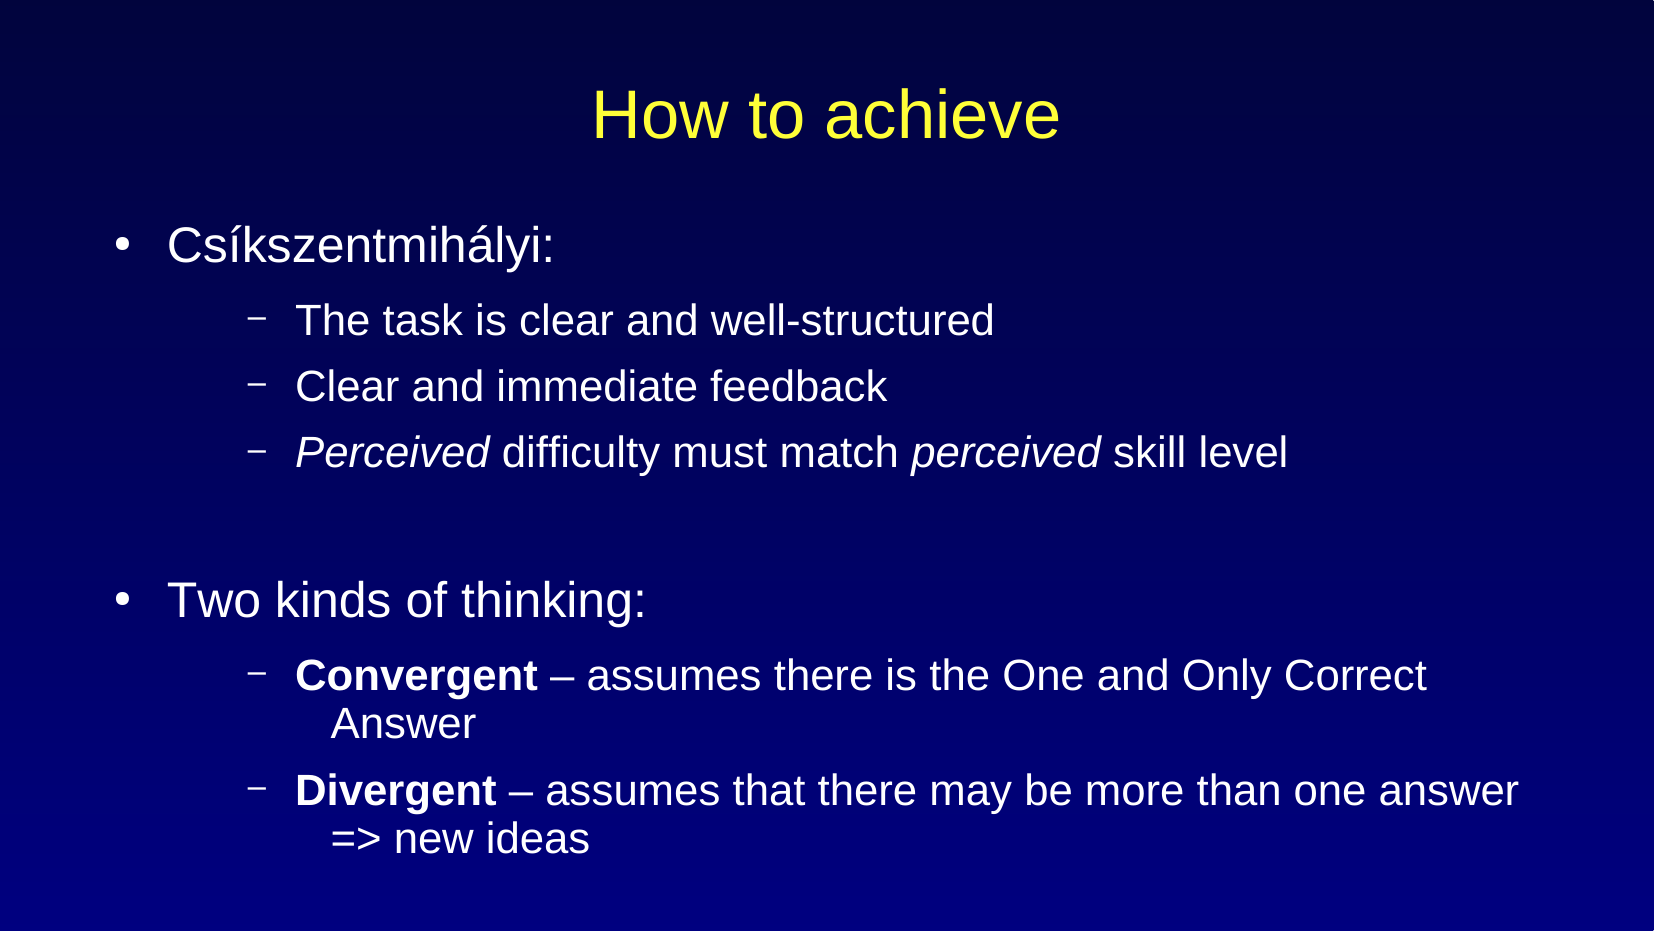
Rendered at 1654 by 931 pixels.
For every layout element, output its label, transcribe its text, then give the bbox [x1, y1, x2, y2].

list Csíkszentmihályi: The task is clear and well-structured Clear and immediate feedback Perceived difficulty must match perceived skill level Two kinds of thinking: Convergent – assumes there is the One and Only Correct Answer Divergent – assumes that there may be more than one answer => new ideas [82, 217, 1571, 864]
title How to achieve [82, 37, 1571, 193]
